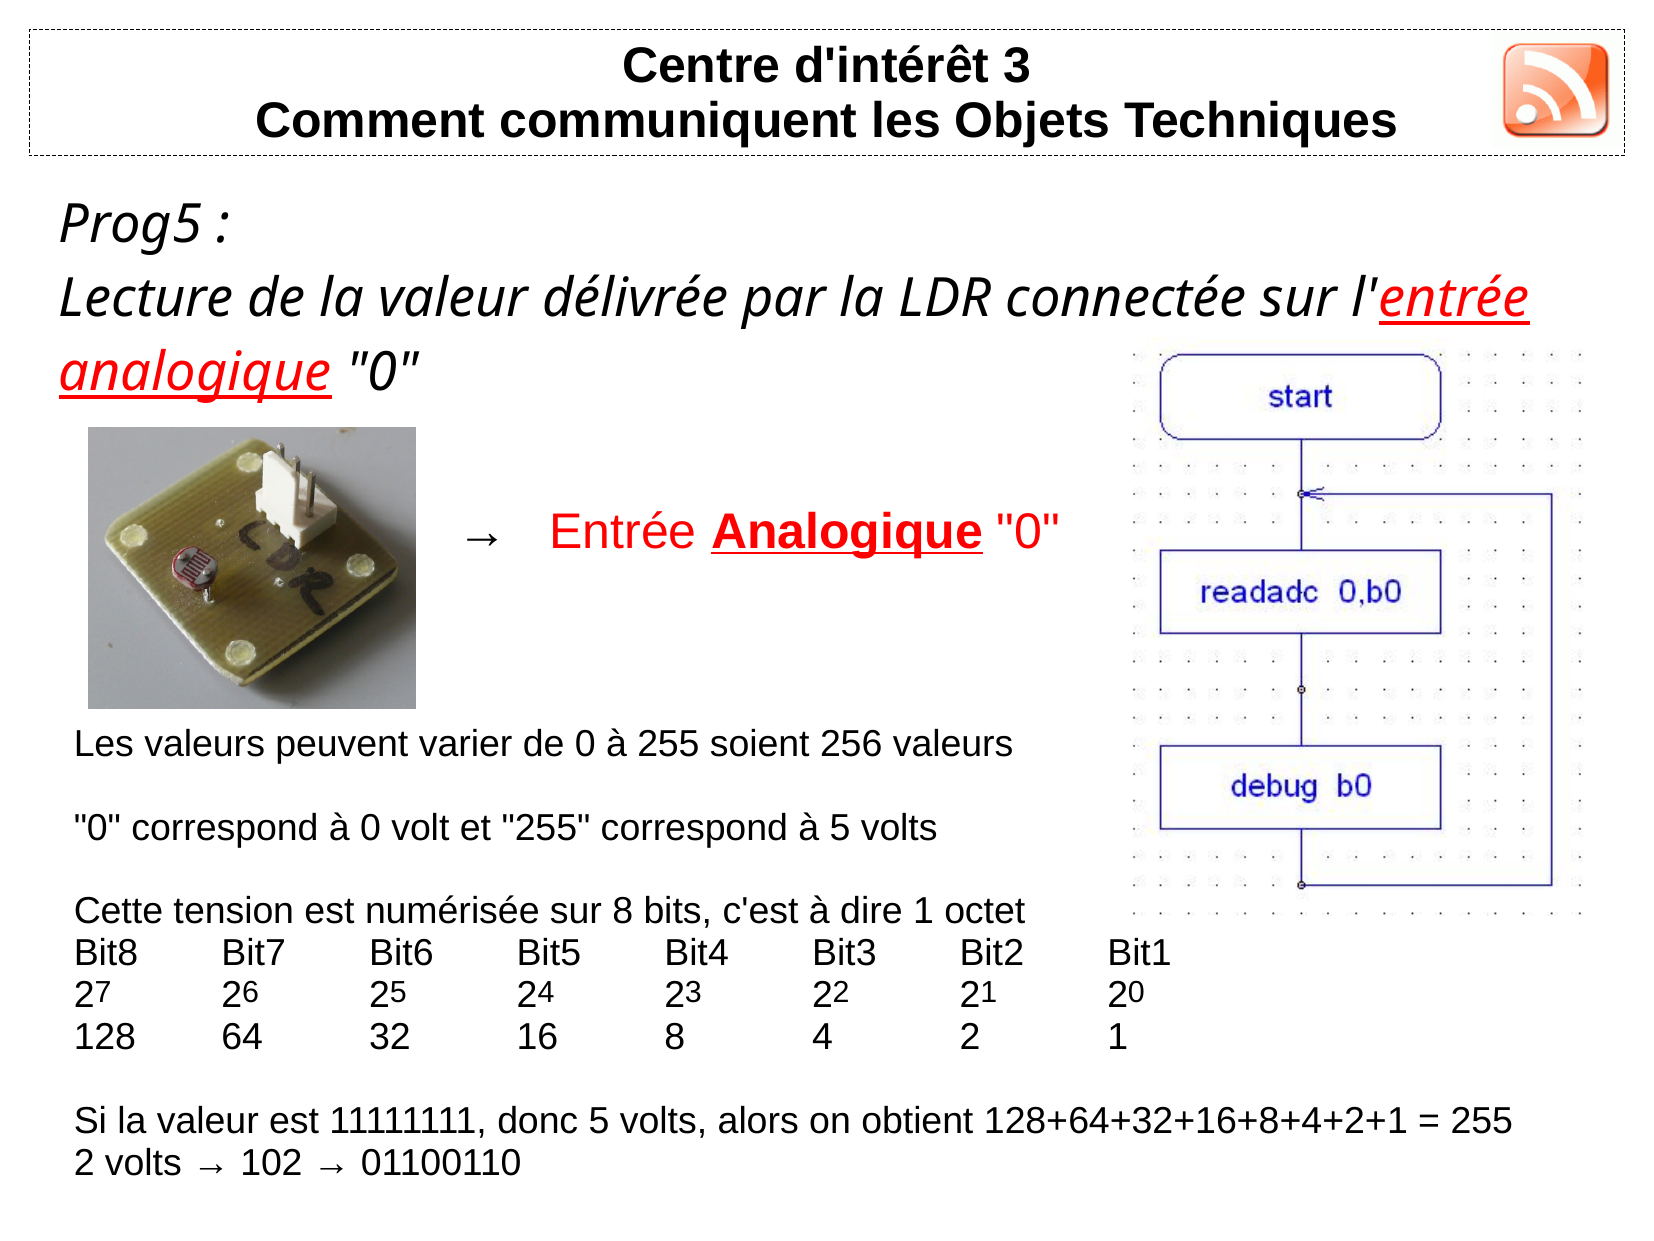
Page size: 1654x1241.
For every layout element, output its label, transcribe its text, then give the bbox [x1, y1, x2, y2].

text_box Prog5 : Lecture de la valeur délivrée par la LDR connectée sur l'entrée analogique "0" [44, 177, 1625, 419]
text_box → Entrée Analogique "0" [442, 496, 1093, 585]
picture [88, 427, 416, 709]
text_box Centre d'intérêt 3 Comment communiquent les Objets Techniques [29, 29, 1625, 156]
text_box Les valeurs peuvent varier de 0 à 255 soient 256 valeurs "0" correspond à 0 volt et "255" correspond à 5 volts Cette tension est numérisée sur 8 bits, c'est à dire 1 octet Bit8 Bit7 Bit6 Bit5 Bit4 Bit3 Bit2 Bit1 27 26 25 24 23 22 21 20 128 64 32 16 8 4 2 1 Si la valeur est 11111111, donc 5 volts, alors on obtient 128+64+32+16+8+4+2+1 = 255 2 volts → 102 → 01100110 [59, 714, 1565, 1192]
picture [1121, 337, 1595, 916]
